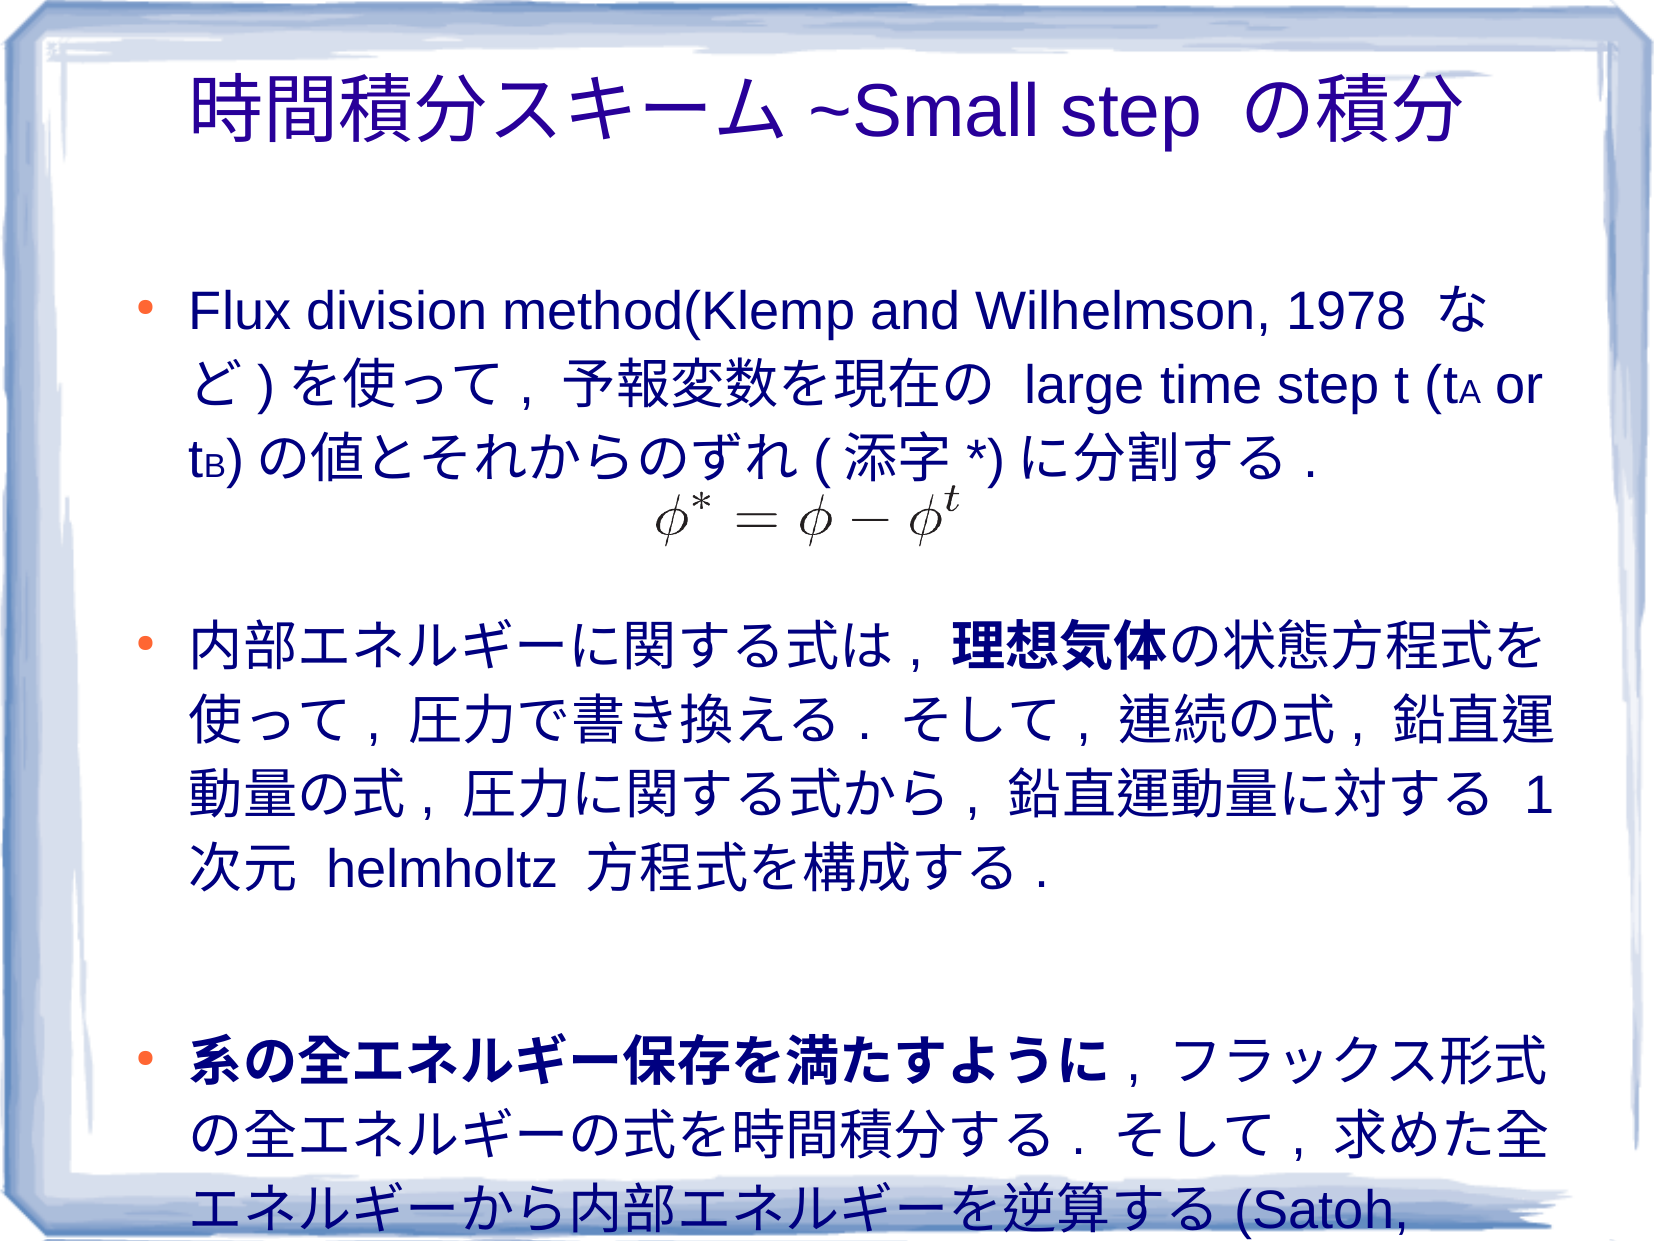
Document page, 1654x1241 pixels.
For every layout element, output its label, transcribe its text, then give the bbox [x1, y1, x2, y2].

list Flux division method(Klemp and Wilhelmson, 1978 など)を使って, 予報変数を現在の large time step t (tA or tB)の値とそれからのずれ(添字*)に分割する. 内部エネルギーに関する式は, 理想気体の状態方程式を使って, 圧力で書き換える. そして, 連続の式, 鉛直運動量の式, 圧力に関する式から, 鉛直運動量に対する 1 次元 helmholtz 方程式を構成する. 系の全エネルギー保存を満たすように, フラックス形式の全エネルギーの式を時間積分する. そして, 求めた全エネルギーから内部エネルギーを逆算する(Satoh, 2003). [118, 271, 1571, 1136]
title 時間積分スキーム~Small step の積分 [82, 37, 1571, 178]
picture [0, 0, 1654, 1241]
